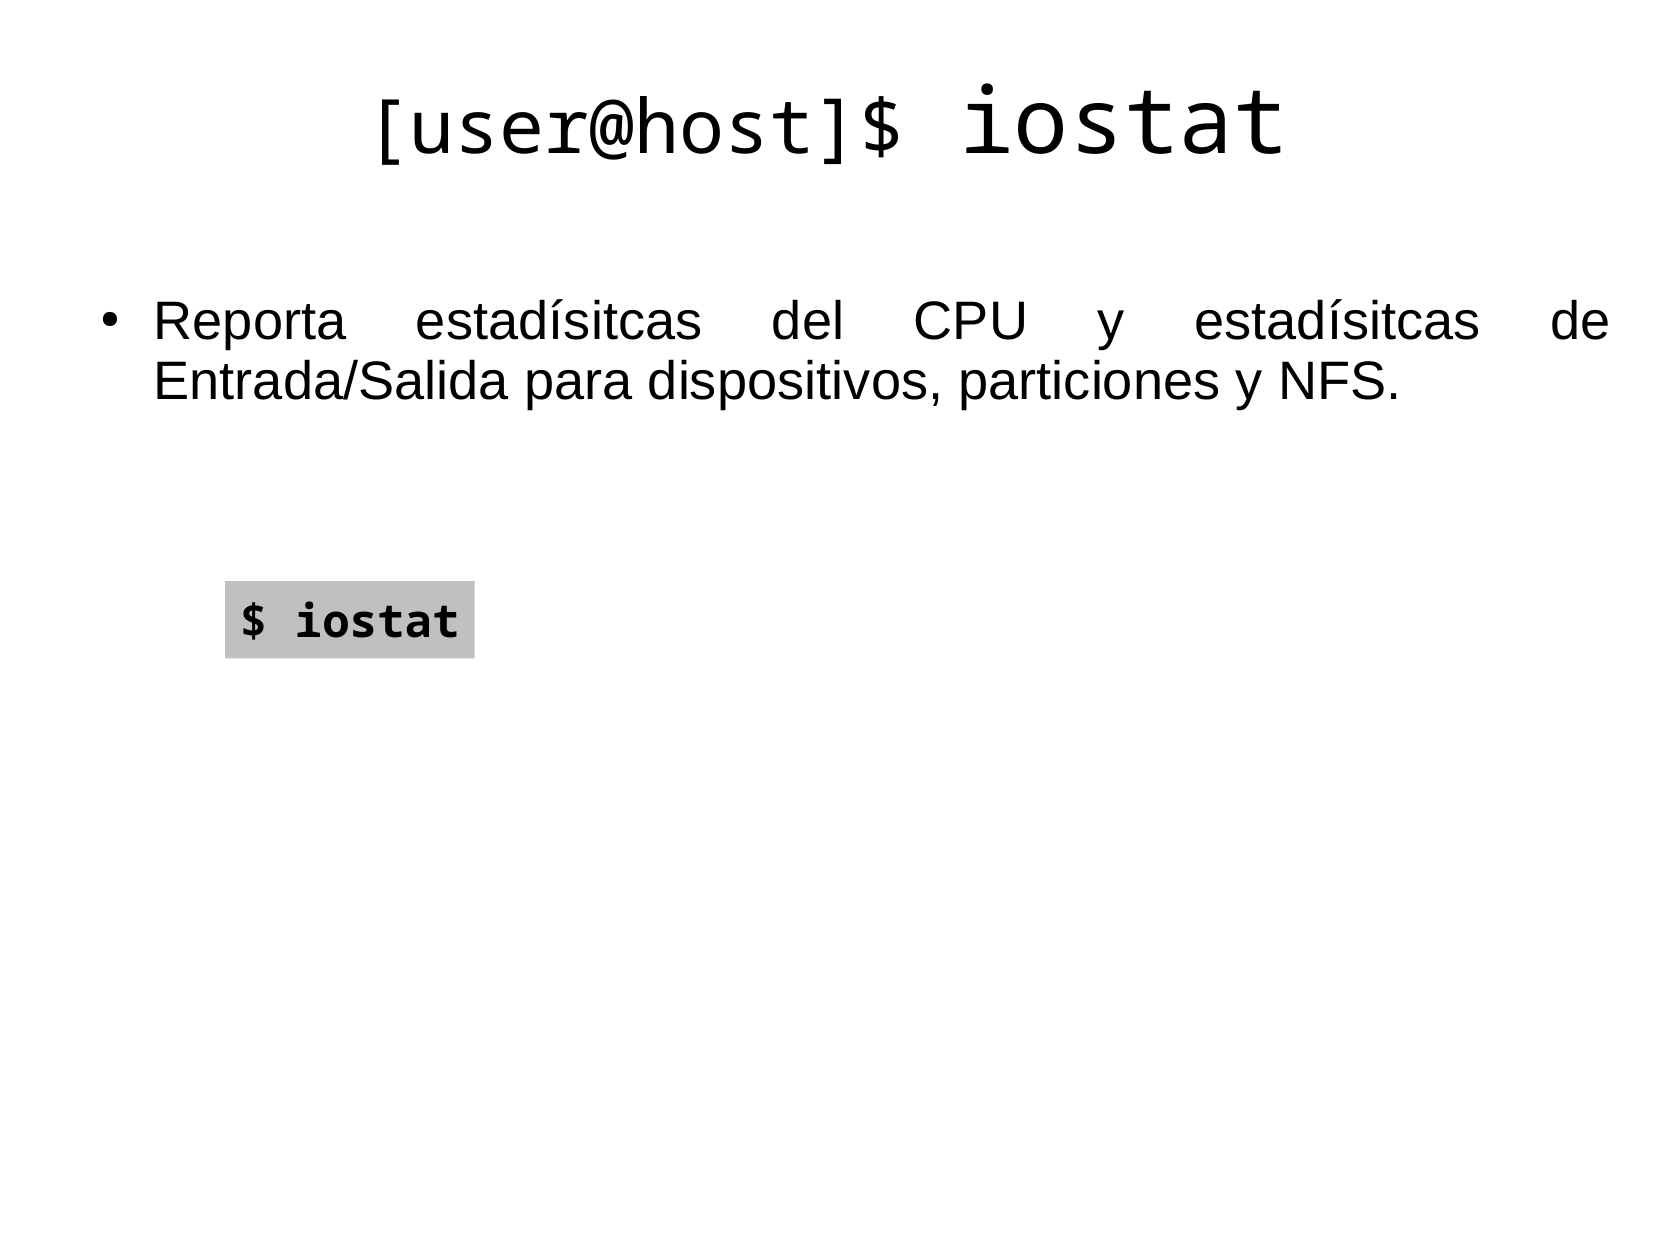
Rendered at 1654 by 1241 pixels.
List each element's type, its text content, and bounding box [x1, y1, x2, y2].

title [user@host]$ iostat [82, 49, 1571, 188]
text_box $ iostat [225, 581, 474, 649]
list Reporta estadísitcas del CPU y estadísitcas de Entrada/Salida para dispositivos, particiones y NFS. [82, 290, 1613, 488]
